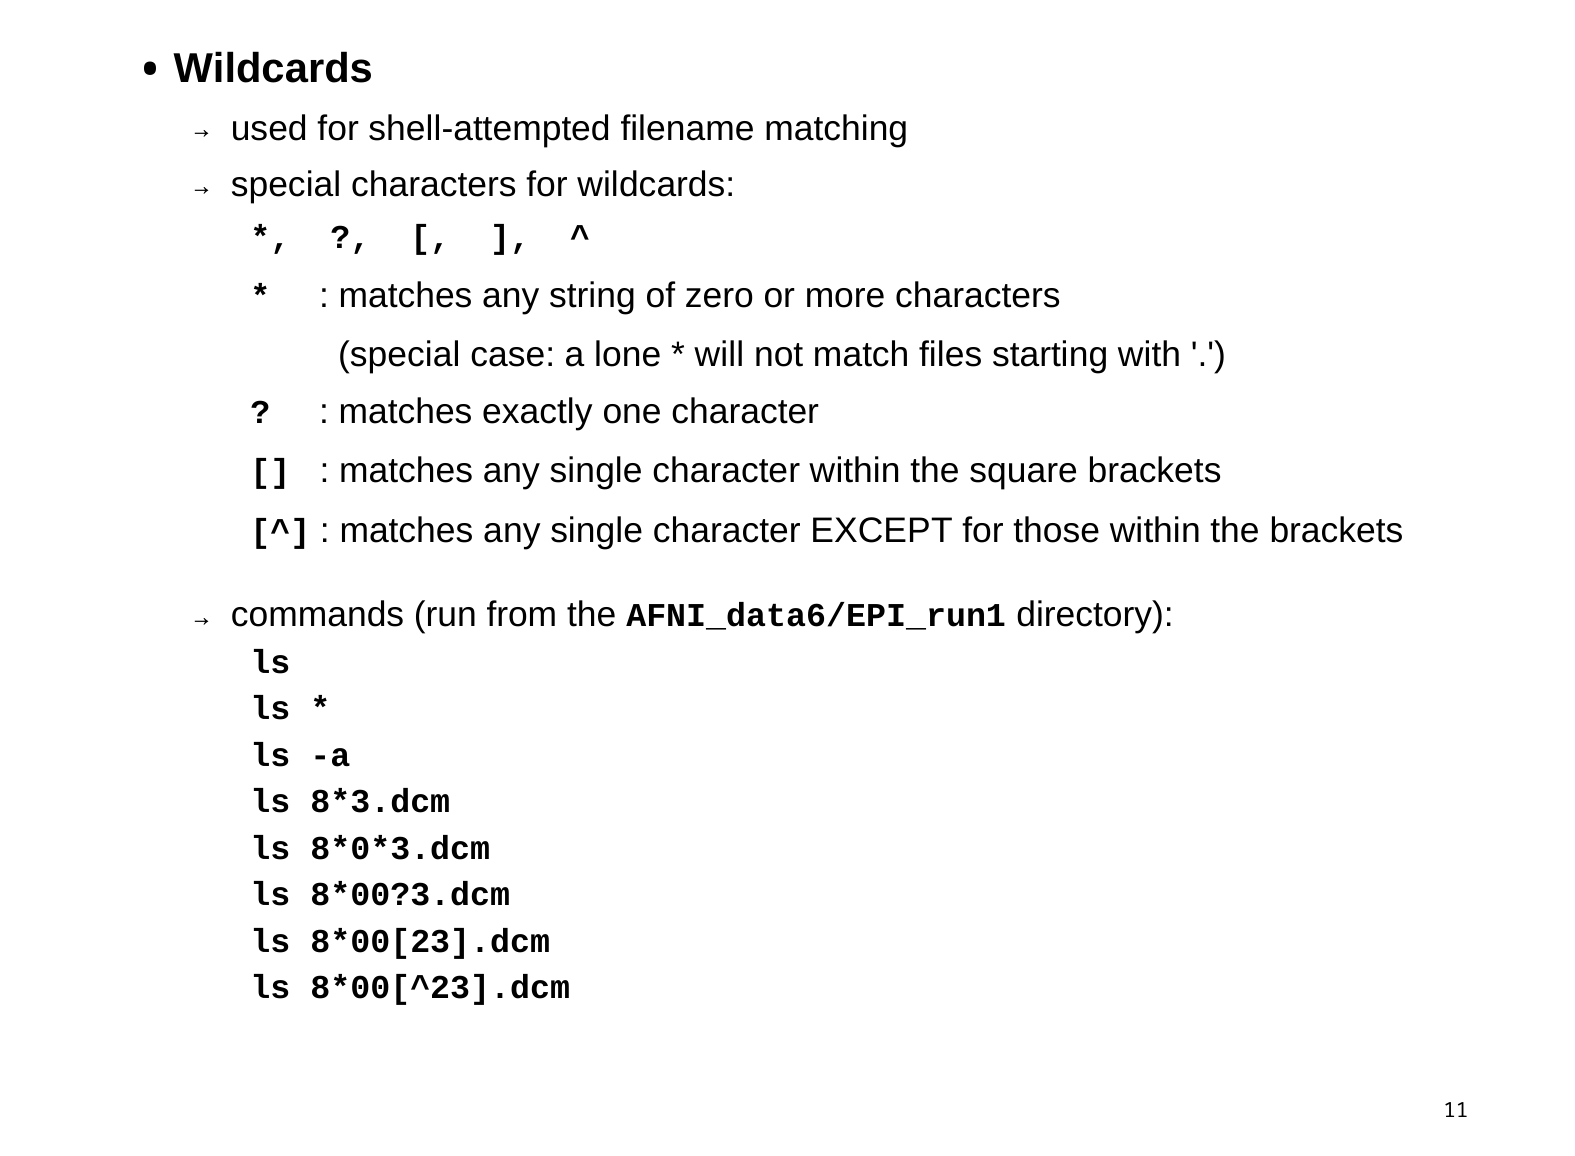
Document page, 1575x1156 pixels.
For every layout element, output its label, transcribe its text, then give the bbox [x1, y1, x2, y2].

list Wildcards used for shell-attempted filename matching special characters for wildcards: *, ?, [, ], ^ * : matches any string of zero or more characters (special case: a lone * will not match files starting with '.') ? : matches exactly one character [] : matches any single character within the square brackets [^] : matches any single character EXCEPT for those within the brackets commands (run from the AFNI_data6/EPI_run1 directory): ls ls * ls -a ls 8*3.dcm ls 8*0*3.dcm ls 8*00?3.dcm ls 8*00[23].dcm ls 8*00[^23].dcm [118, 27, 1538, 1051]
